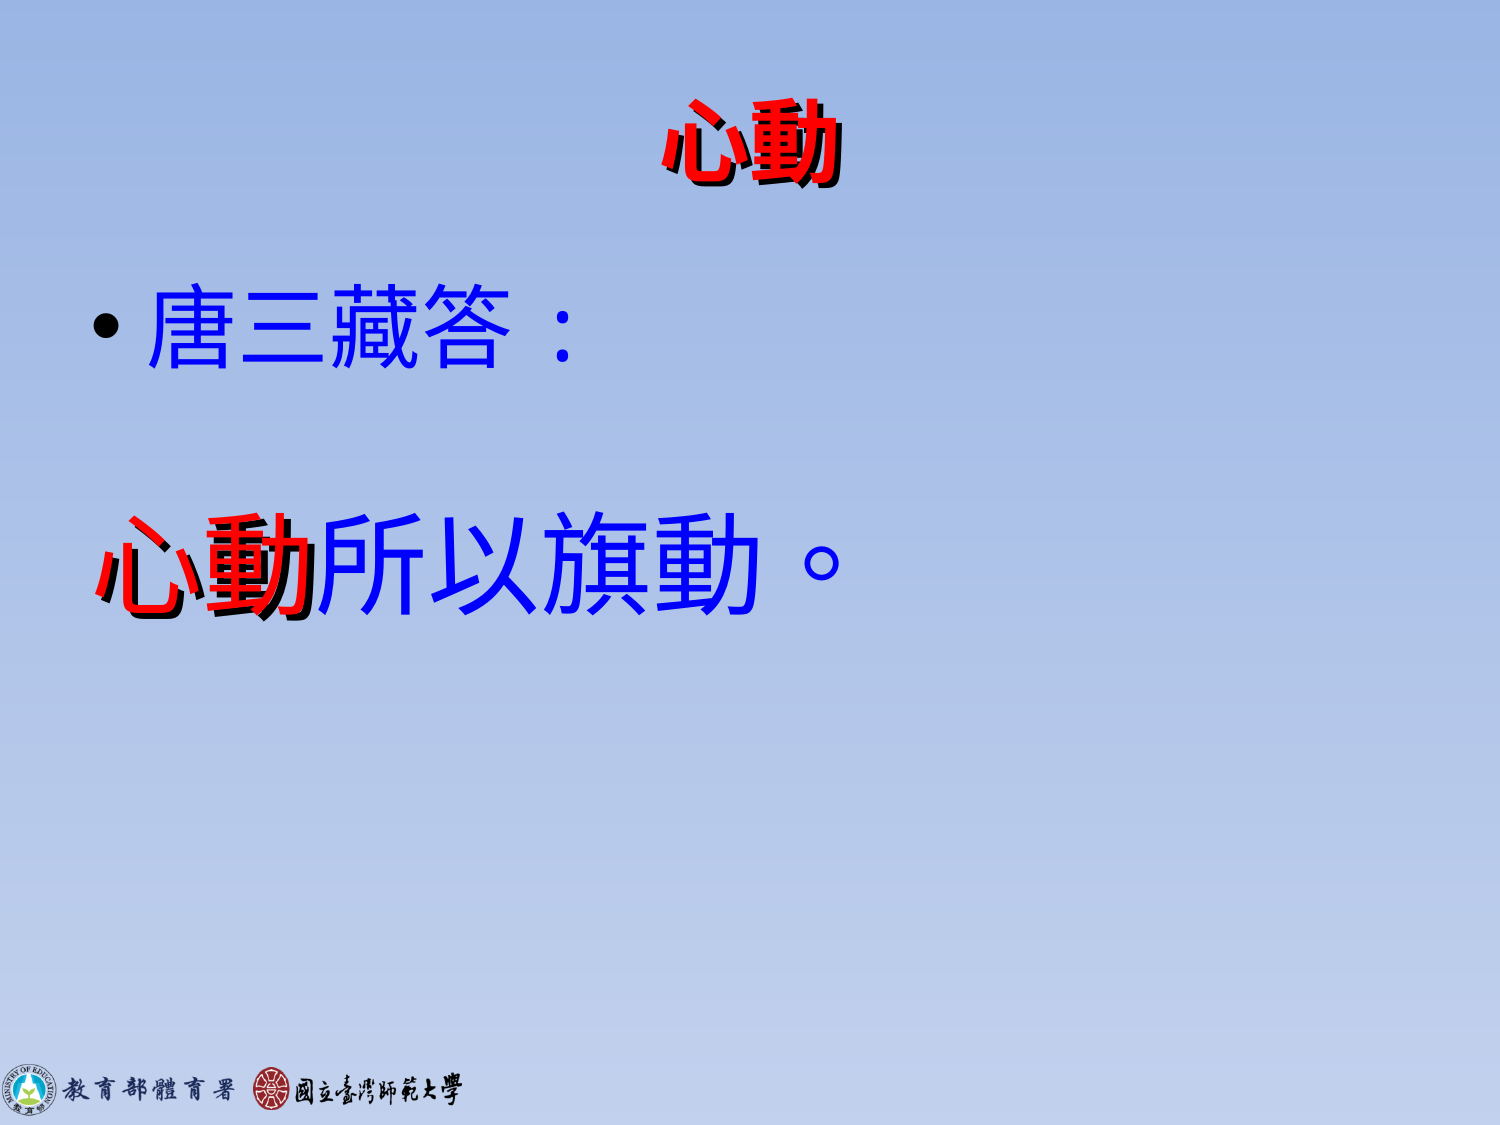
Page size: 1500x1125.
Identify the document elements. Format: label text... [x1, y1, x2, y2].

title 心動 [75, 45, 1426, 233]
list 唐三藏答: 心動所以旗動。 [75, 262, 1426, 1005]
